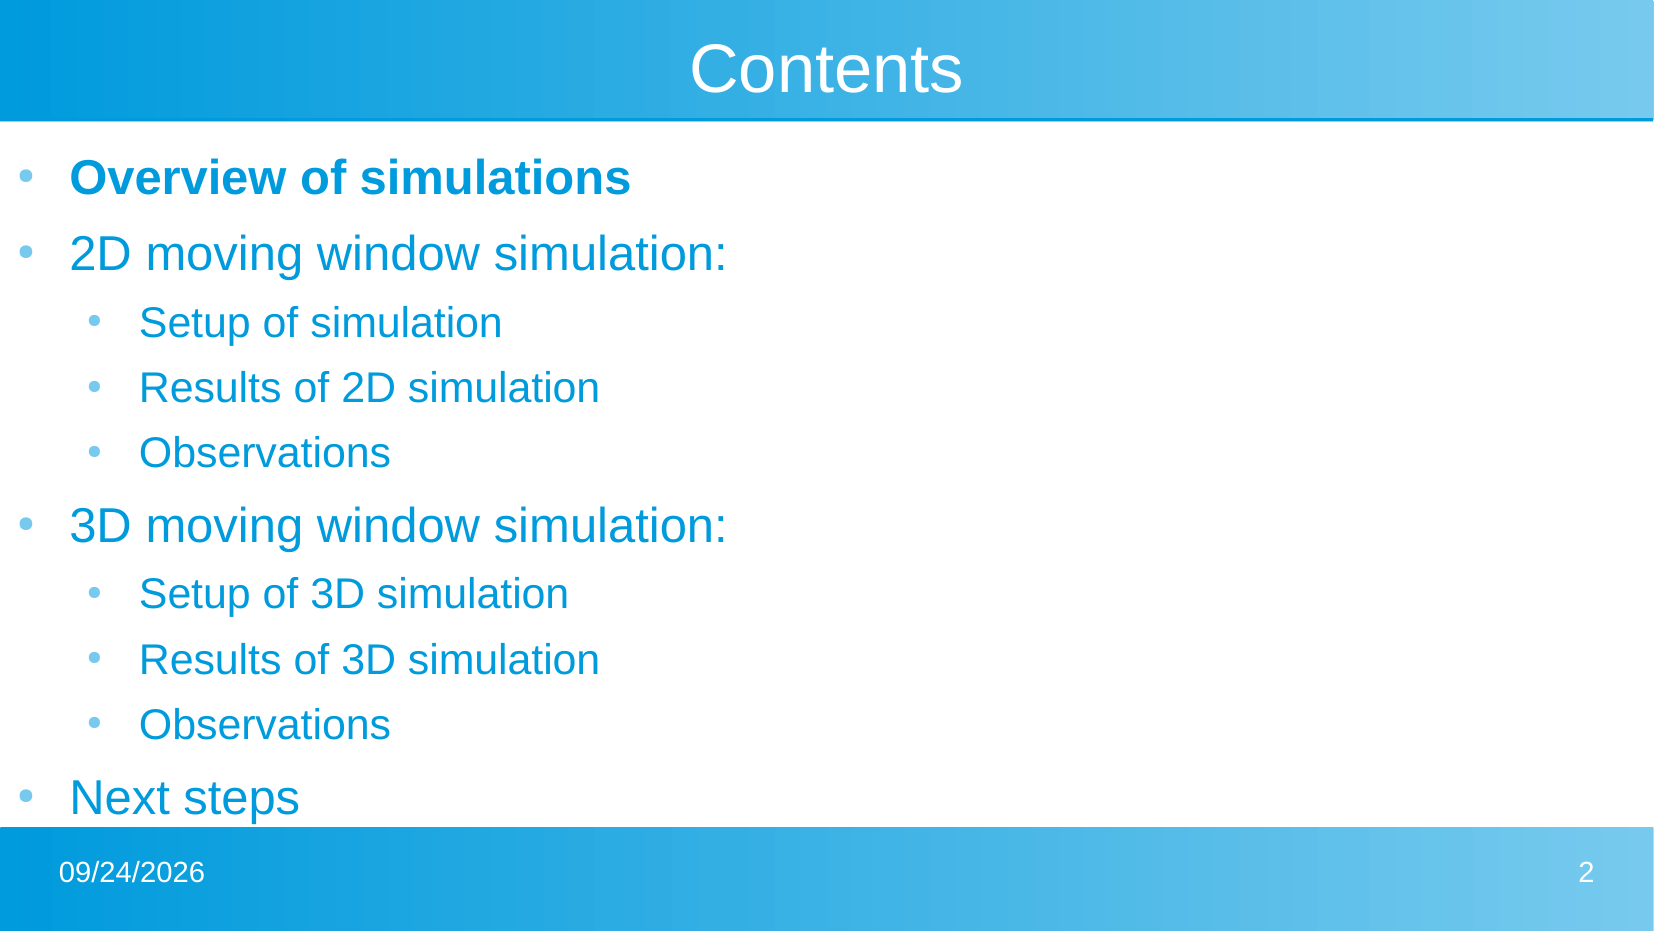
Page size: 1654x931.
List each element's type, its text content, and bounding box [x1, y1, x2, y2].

title Contents [59, 29, 1595, 108]
list Overview of simulations 2D moving window simulation: Setup of simulation Results of 2D simulation Observations 3D moving window simulation: Setup of 3D simulation Results of 3D simulation Observations Next steps [0, 150, 1651, 826]
